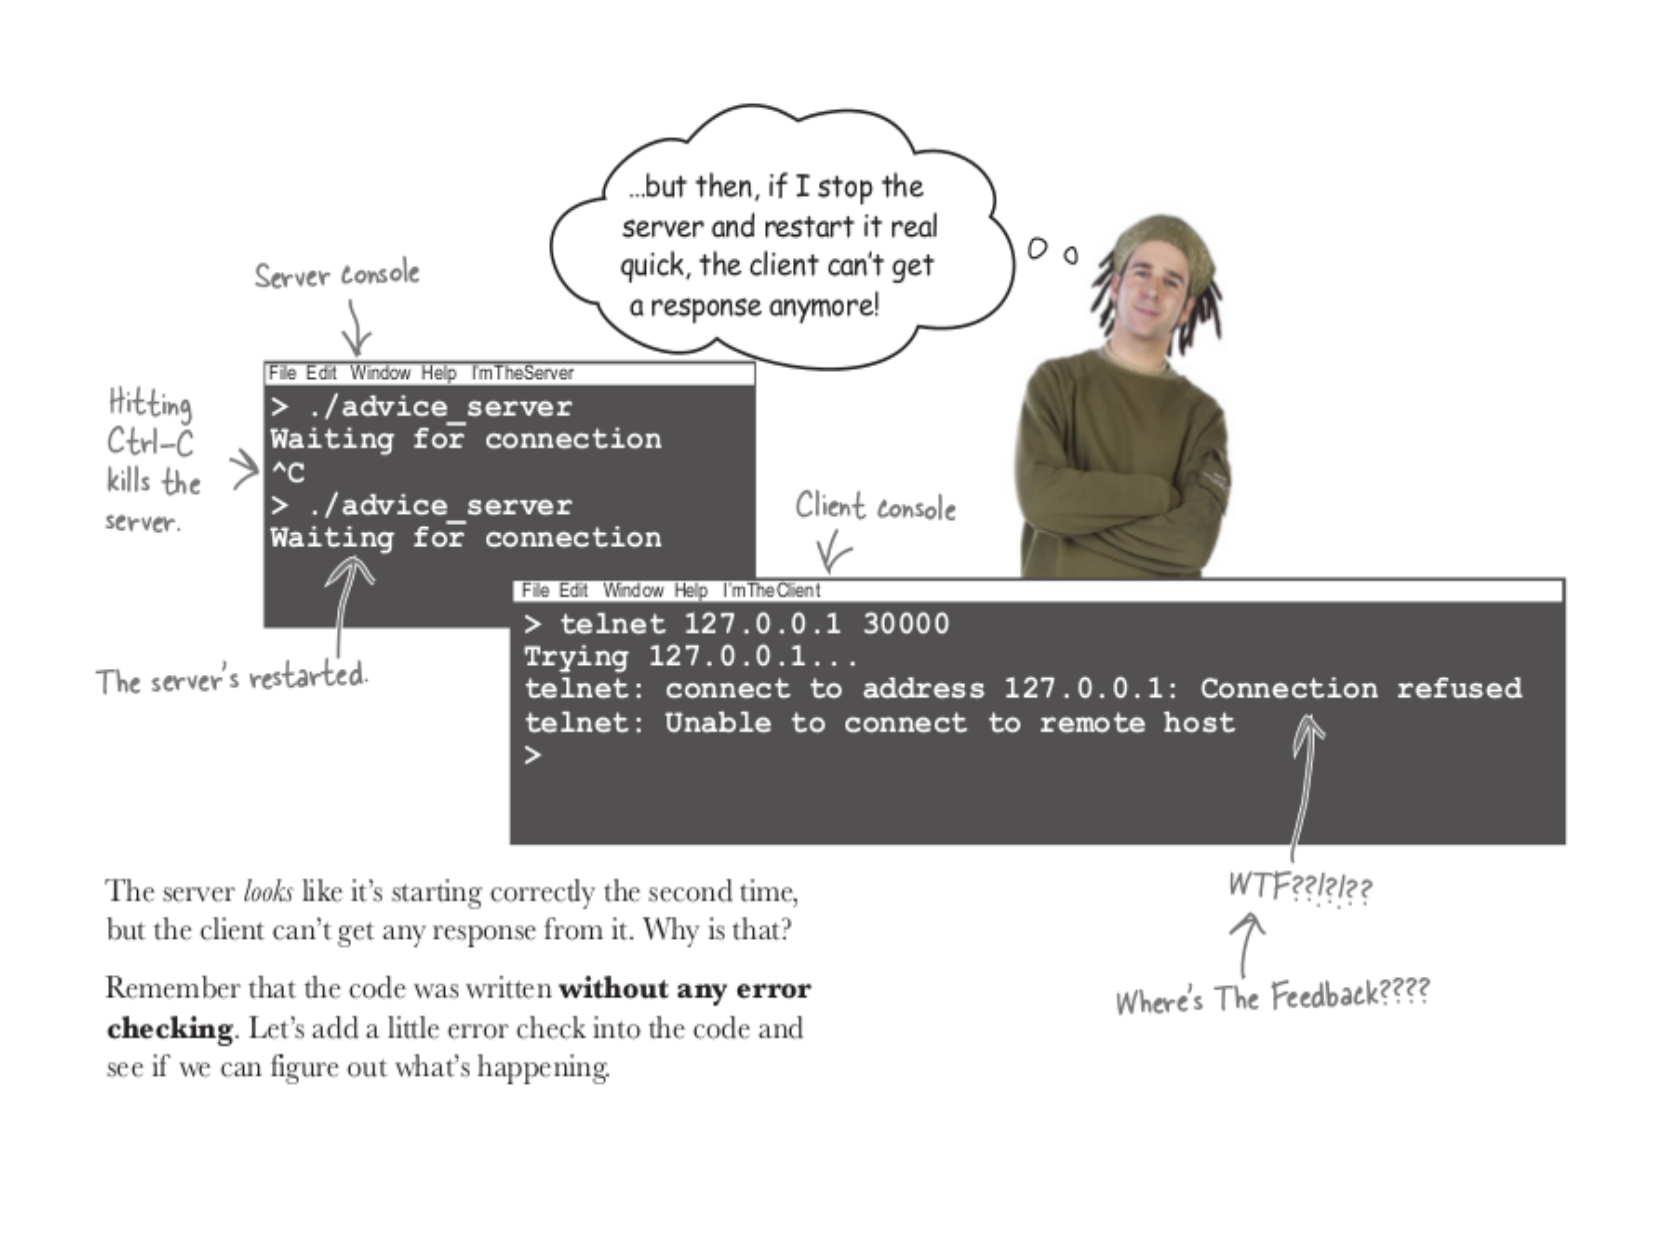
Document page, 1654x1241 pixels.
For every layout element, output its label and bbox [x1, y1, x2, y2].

picture [70, 94, 1607, 1111]
